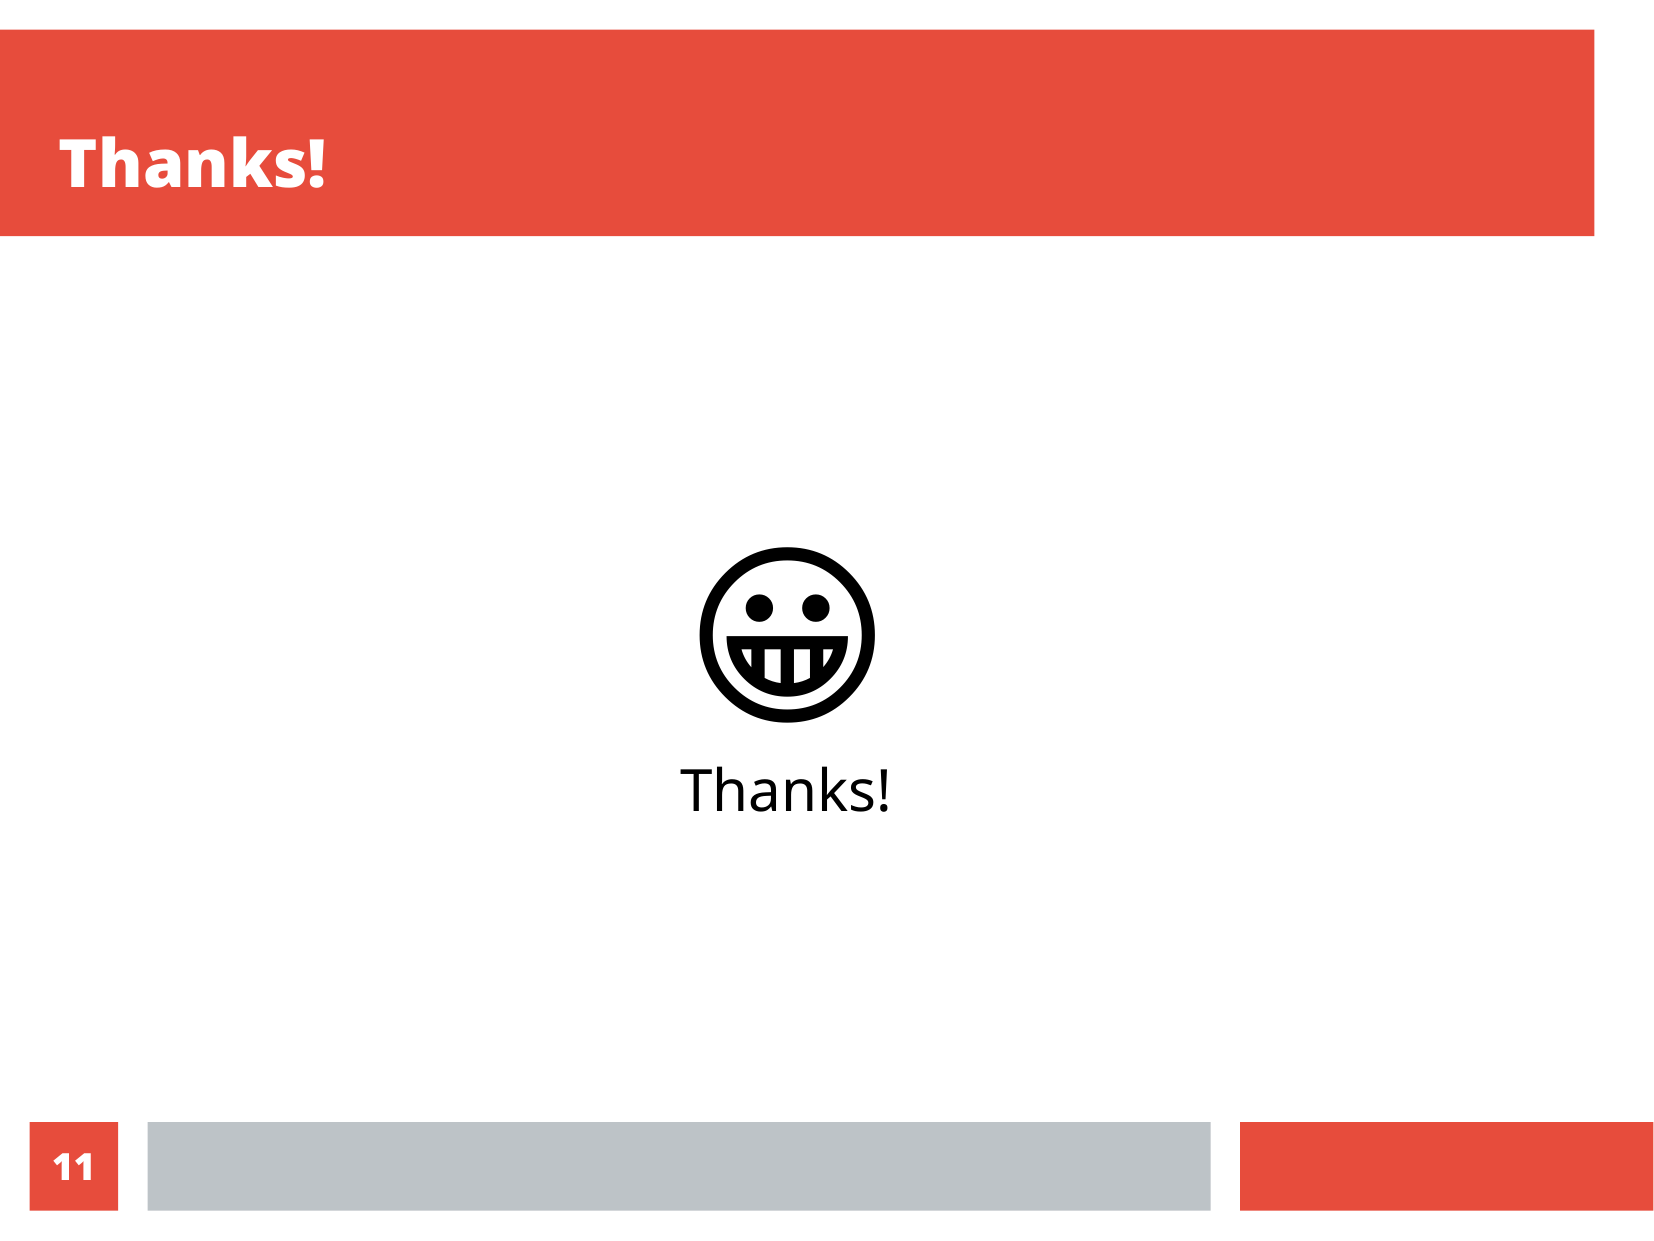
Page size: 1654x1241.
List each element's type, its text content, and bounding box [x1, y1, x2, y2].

text_box Thanks! [411, 742, 1162, 831]
text_box 😀 [270, 487, 1306, 754]
title Thanks! [59, 59, 1595, 207]
